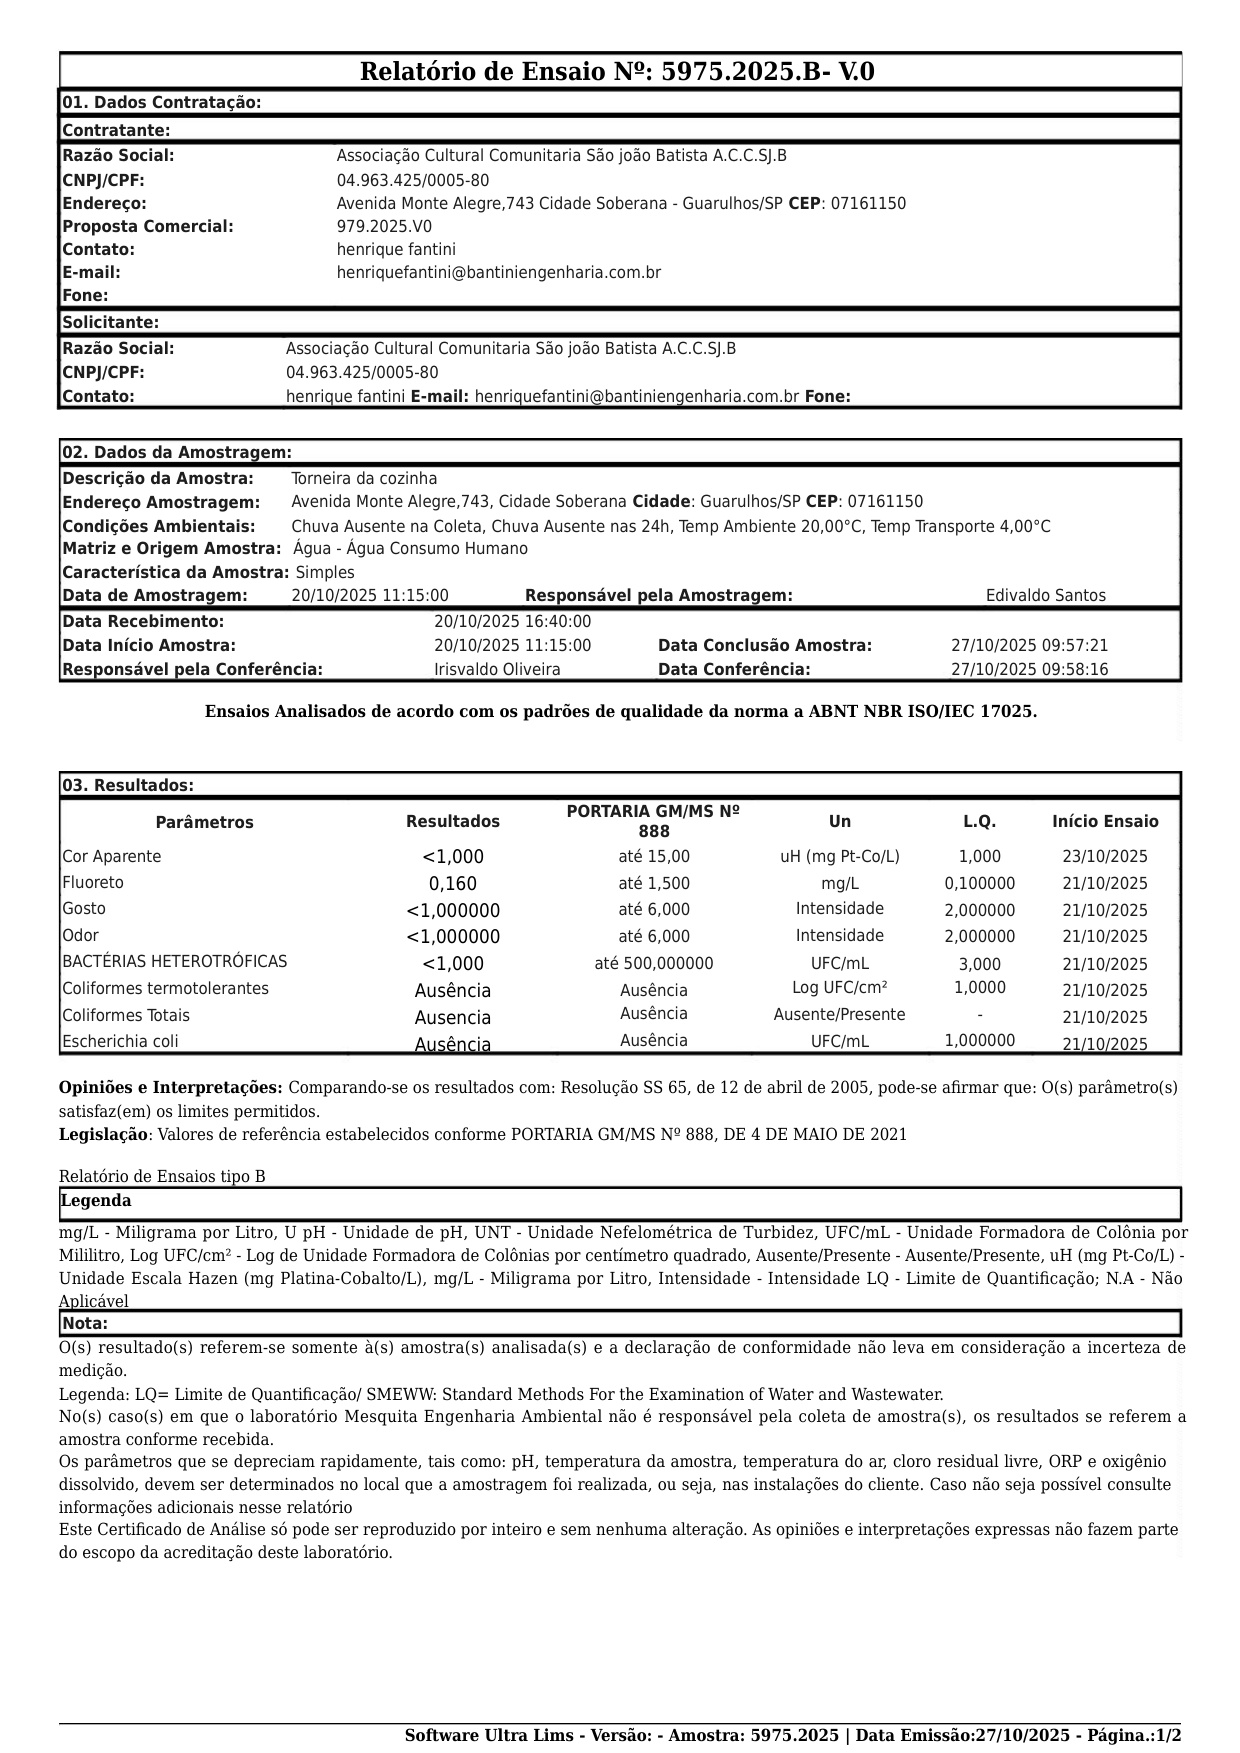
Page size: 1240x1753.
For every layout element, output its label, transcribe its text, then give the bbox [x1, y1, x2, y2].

text_box Início Ensaio [1052, 811, 1184, 831]
text_box 03. Resultados: Parâmetros [62, 774, 279, 832]
text_box Cor Aparente [62, 846, 187, 866]
text_box Data Conclusão Amostra: Data Conferência: [658, 635, 897, 679]
text_box Relatório de Ensaios tipo B [59, 1166, 291, 1187]
text_box Log UFC/cm² Ausente/Presente UFC/mL [773, 977, 932, 1052]
text_box 20/10/2025 16:40:00 [434, 611, 618, 632]
text_box Data Recebimento: [62, 611, 249, 632]
text_box L.Q. [963, 811, 1023, 831]
text_box Ausência [620, 1029, 714, 1050]
text_box Associação Cultural Comunitaria São joão Batista A.C.C.SJ.B 04.963.425/0005-80 Avenida Monte Alegre,743 Cidade Soberana - Guarulhos/SP CEP: 07161150 979.2025.V0 [336, 145, 933, 236]
text_box Razão Social: CNPJ/CPF: Contato: [62, 338, 200, 406]
text_box henrique fantini [336, 238, 482, 259]
text_box Torneira da cozinha [291, 468, 466, 489]
text_box Opiniões e Interpretações: Comparando-se os resultados com: Resolução SS 65, de 12 de abril de 2005, pode-se afirmar que: O(s) parâmetro(s) satisfaz(em) os limites permitidos. Legislação: Valores de referência estabelecidos conforme PORTARIA GM/MS Nº 888, DE 4 DE MAIO DE 2021 [59, 1077, 1207, 1144]
text_box 20/10/2025 11:15:00 [291, 585, 475, 605]
text_box 27/10/2025 09:57:21 27/10/2025 09:58:16 [951, 635, 1135, 679]
text_box Edivaldo Santos [986, 585, 1131, 605]
text_box 1,0000 - [954, 977, 1032, 1025]
text_box 20/10/2025 11:15:00 Irisvaldo Oliveira [434, 635, 618, 679]
text_box 02. Dados da Amostragem: [62, 442, 317, 462]
text_box PORTARIA GM/MS Nº [566, 801, 768, 821]
text_box E-mail: [62, 262, 146, 282]
text_box Associação Cultural Comunitaria São joão Batista A.C.C.SJ.B 04.963.425/0005-80 henrique fantini E-mail: henriquefantini@bantiniengenharia.com.br Fone: [286, 338, 875, 406]
text_box Resultados [406, 811, 525, 831]
text_box Ausência [620, 1003, 714, 1024]
text_box Matriz e Origem Amostra: Água - Água Consumo Humano Característica da Amostra: Simples [62, 538, 552, 583]
text_box Relatório de Ensaio Nº: 5975.2025.B- V.0 [359, 56, 906, 86]
text_box 888 até 15,00 até 1,500 até 6,000 até 6,000 até 500,000000 Ausência [594, 821, 740, 1000]
text_box Ensaios Analisados de acordo com os padrões de qualidade da norma a ABNT NBR ISO/IEC 17025. [205, 701, 1060, 722]
text_box Fluoreto [62, 872, 150, 892]
text_box Data de Amostragem: [62, 585, 273, 605]
text_box Responsável pela Amostragem: [525, 585, 817, 605]
text_box Gosto [62, 898, 131, 919]
text_box O(s) resultado(s) referem-se somente à(s) amostra(s) analisada(s) e a declaração de conformidade não leva em consideração a incerteza de medição. Legenda: LQ= Limite de Quantificação/ SMEWW: Standard Methods For the Examination of Water and Wastewater. No(s) caso(s) em que o laboratório Mesquita Engenharia Ambiental não é responsável pela coleta de amostra(s), os resultados se referem a amostra conforme recebida. Os parâmetros que se depreciam rapidamente, tais como: pH, temperatura da amostra, temperatura do ar, cloro residual livre, ORP e oxigênio dissolvido, devem ser determinados no local que a amostragem foi realizada, ou seja, nas instalações do cliente. Caso não seja possível consulte informações adicionais nesse relatório Este Certificado de Análise só pode ser reproduzido por inteiro e sem nenhuma alteração. As opiniões e interpretações expressas não fazem parte do escopo da acreditação deste laboratório. [58, 1337, 1206, 1563]
text_box Software Ultra Lims - Versão: - Amostra: 5975.2025 | Data Emissão:27/10/2025 - Página.:1/2 [404, 1725, 1206, 1745]
text_box Un [828, 811, 877, 831]
text_box Fone: [62, 285, 135, 306]
text_box 1,000 0,100000 2,000000 2,000000 3,000 [944, 846, 1041, 974]
text_box henriquefantini@bantiniengenharia.com.br [336, 262, 686, 282]
text_box 1,000000 [944, 1029, 1041, 1050]
text_box [58, 1311, 1183, 1337]
text_box [58, 771, 1183, 1222]
text_box Solicitante: [62, 312, 184, 332]
text_box BACTÉRIAS HETEROTRÓFICAS Coliformes termotolerantes Coliformes Totais Escherichia coli [62, 951, 313, 1052]
text_box Razão Social: CNPJ/CPF: Endereço: Proposta Comercial: Contato: [62, 145, 259, 260]
text_box [55, 24, 1183, 410]
text_box Avenida Monte Alegre,743, Cidade Soberana Cidade: Guarulhos/SP CEP: 07161150 Chuva Ausente na Coleta, Chuva Ausente nas 24h, Temp Ambiente 20,00°C, Temp Transporte 4,00°C [291, 491, 1084, 536]
text_box uH (mg Pt-Co/L) mg/L [780, 846, 925, 893]
text_box Intensidade Intensidade UFC/mL [796, 898, 910, 973]
text_box Nota: [62, 1313, 134, 1333]
text_box mg/L - Miligrama por Litro, U pH - Unidade de pH, UNT - Unidade Nefelométrica de Turbidez, UFC/mL - Unidade Formadora de Colônia por Mililitro, Log UFC/cm² - Log de Unidade Formadora de Colônias por centímetro quadrado, Ausente/Presente - Ausente/Presente, uH (mg Pt-Co/L) - Unidade Escala Hazen (mg Platina-Cobalto/L), mg/L - Miligrama por Litro, Intensidade - Intensidade LQ - Limite de Quantificação; N.A - Não Aplicável [58, 1222, 1207, 1311]
text_box Data Início Amostra: Responsável pela Conferência: [62, 635, 348, 679]
text_box 23/10/2025 21/10/2025 21/10/2025 21/10/2025 21/10/2025 21/10/2025 21/10/2025 21/10/2025 [1062, 846, 1174, 1055]
text_box Odor [62, 924, 124, 945]
text_box Legenda [60, 1190, 157, 1210]
text_box Descrição da Amostra: Endereço Amostragem: Condições Ambientais: [62, 468, 285, 536]
text_box <1,000 0,160 <1,000000 <1,000000 <1,000 Ausência Ausencia Ausência [405, 844, 526, 1056]
text_box 01. Dados Contratação: Contratante: [62, 92, 287, 140]
text_box [58, 438, 1183, 741]
